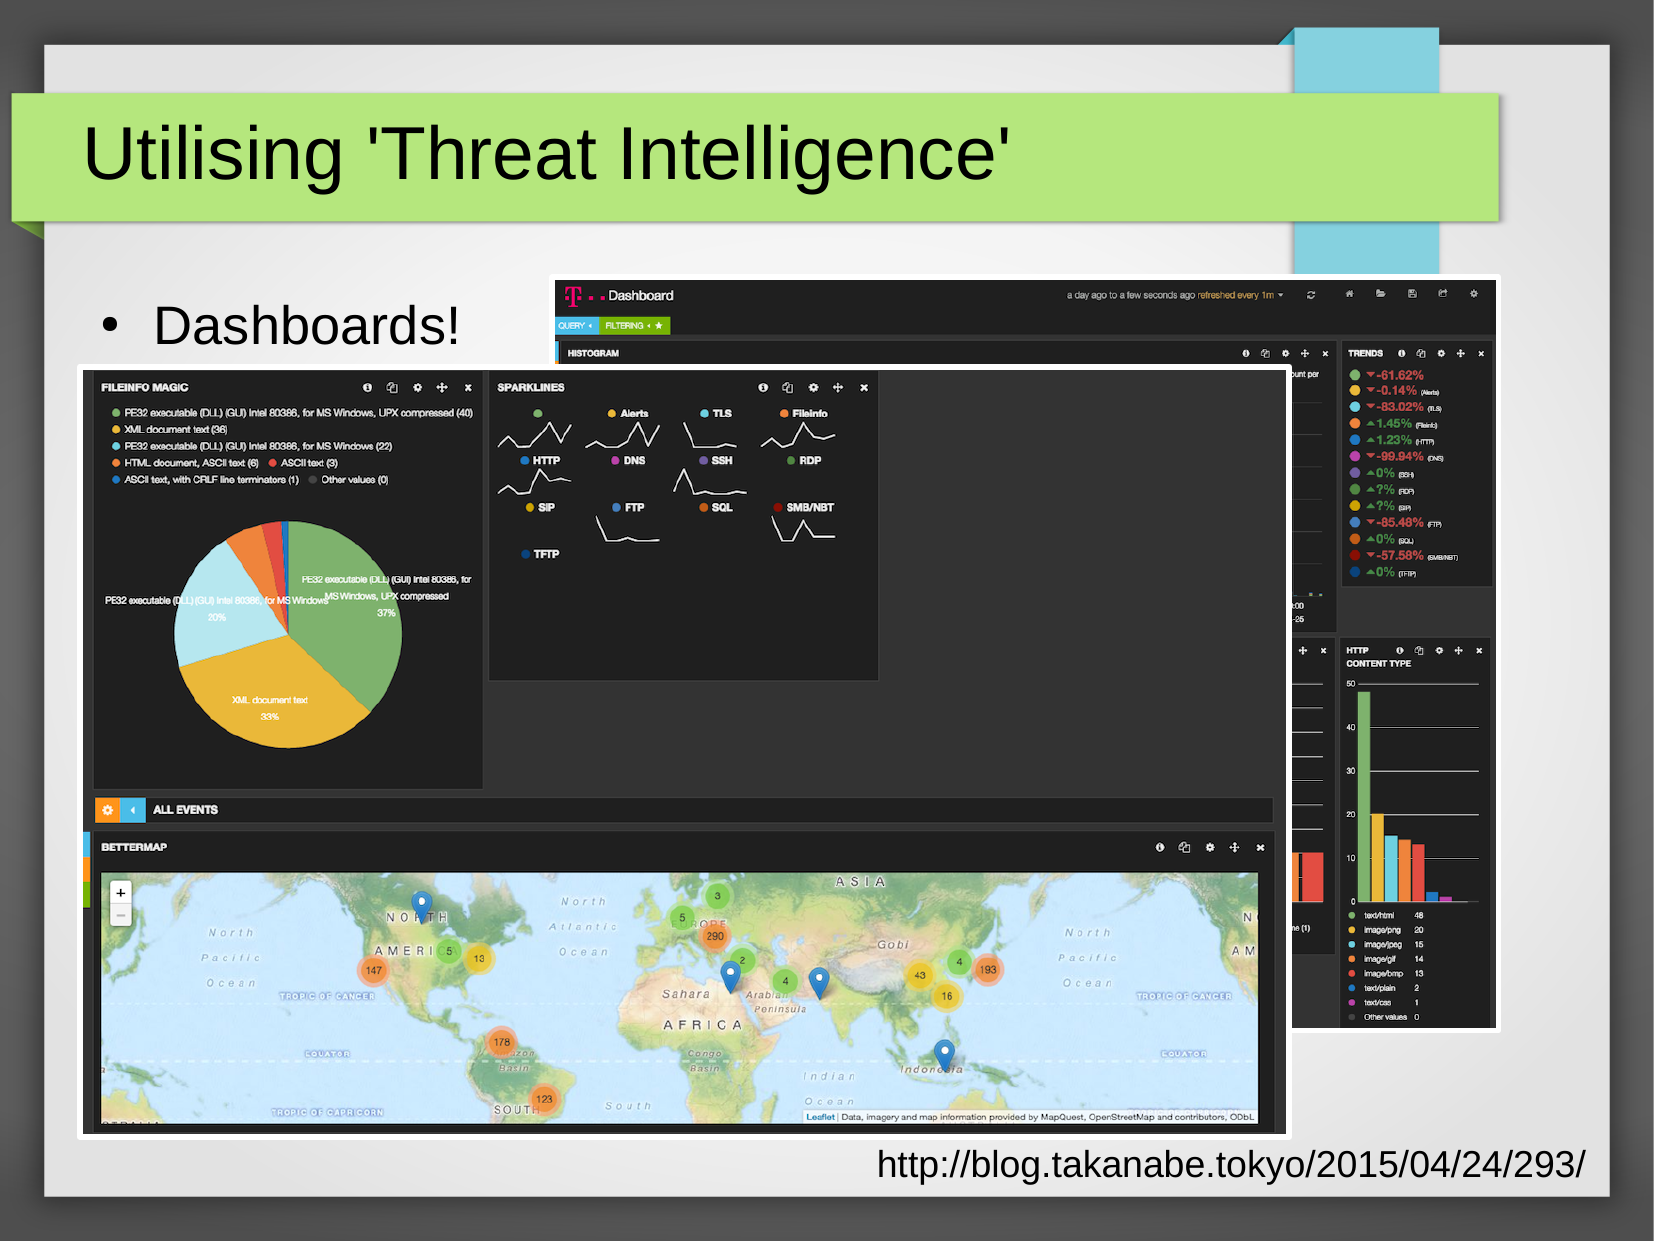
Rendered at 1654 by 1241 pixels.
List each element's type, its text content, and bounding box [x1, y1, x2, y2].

title Utilising 'Threat Intelligence' [82, 94, 1264, 213]
list Dashboards! [1292, 295, 1571, 1099]
picture [0, 0, 1654, 1241]
text_box http://blog.takanabe.tokyo/2015/04/24/293/ [862, 1136, 1619, 1193]
list Dashboards! [82, 295, 549, 364]
